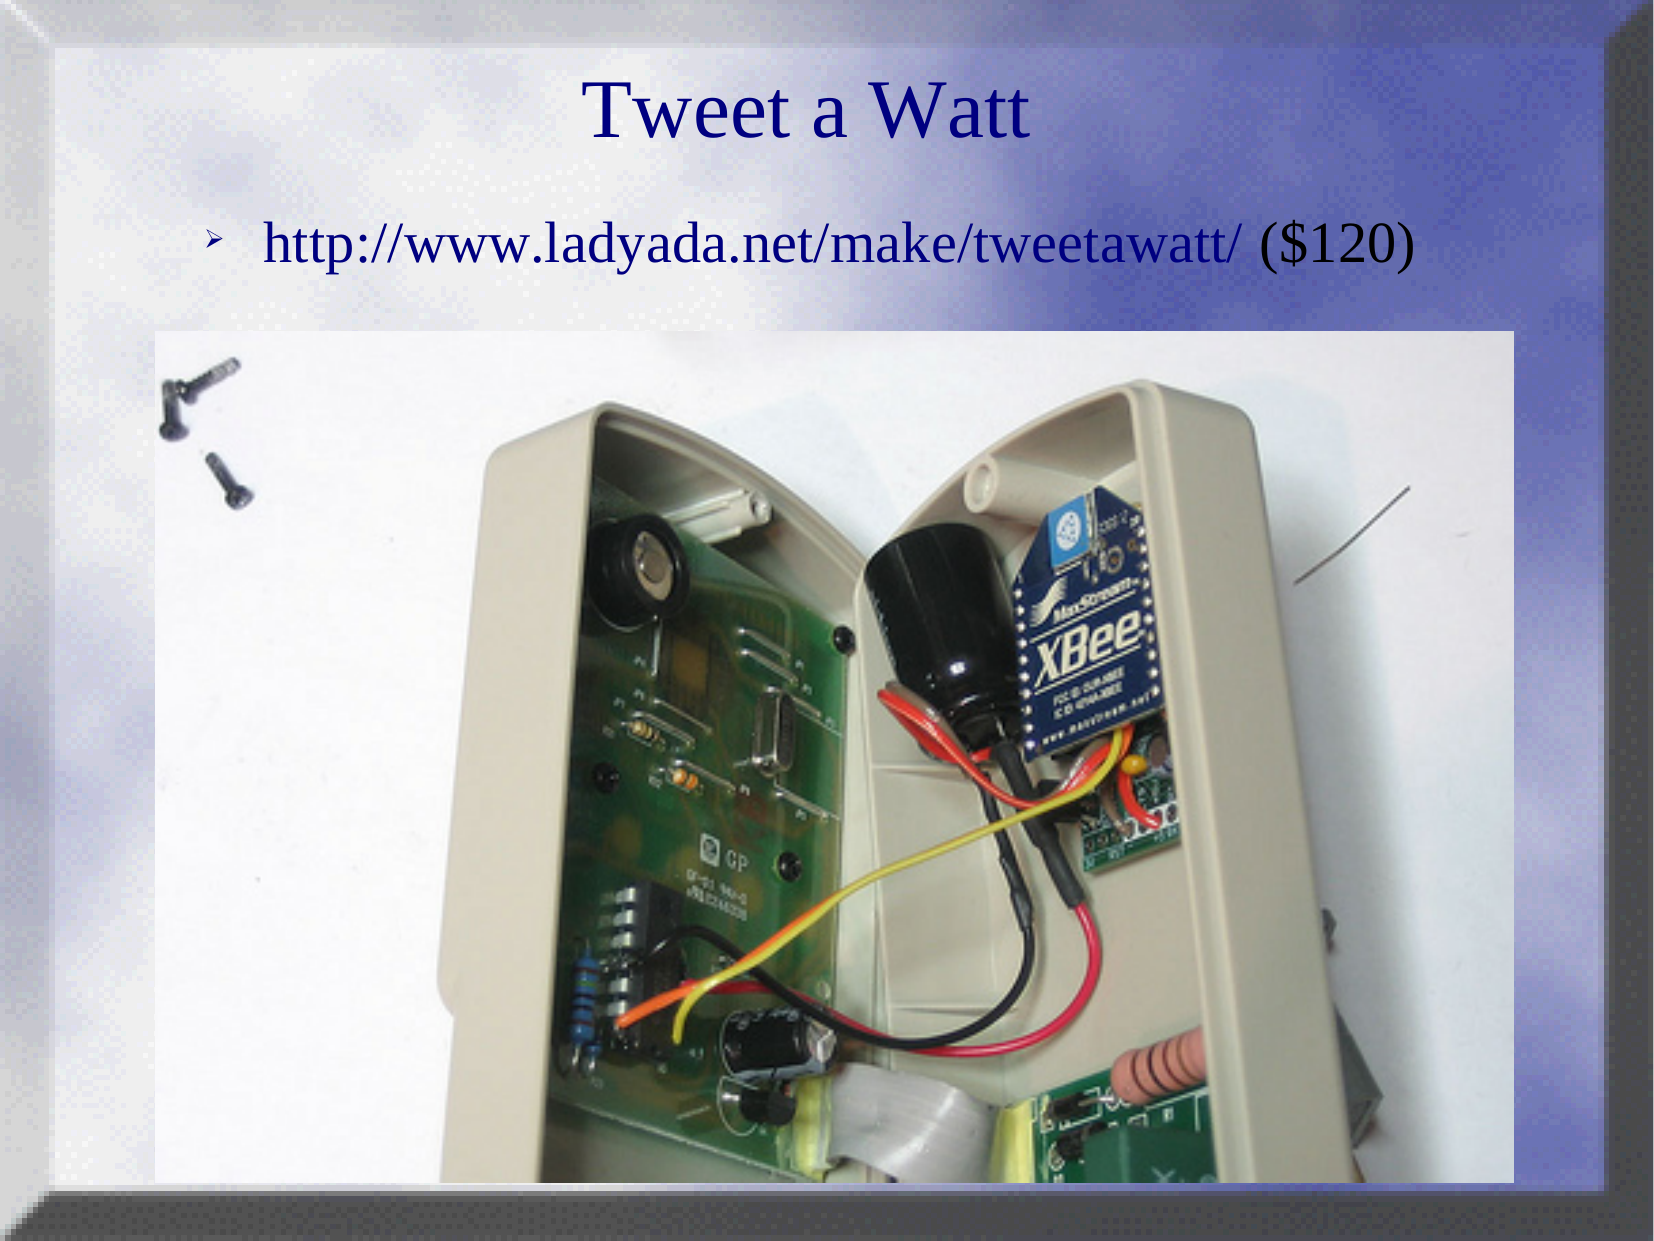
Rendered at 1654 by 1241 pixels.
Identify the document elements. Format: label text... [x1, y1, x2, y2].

title Tweet a Watt [187, 55, 1426, 163]
list http://www.ladyada.net/make/tweetawatt/ ($120) [204, 210, 1464, 312]
picture [0, 0, 1654, 1241]
